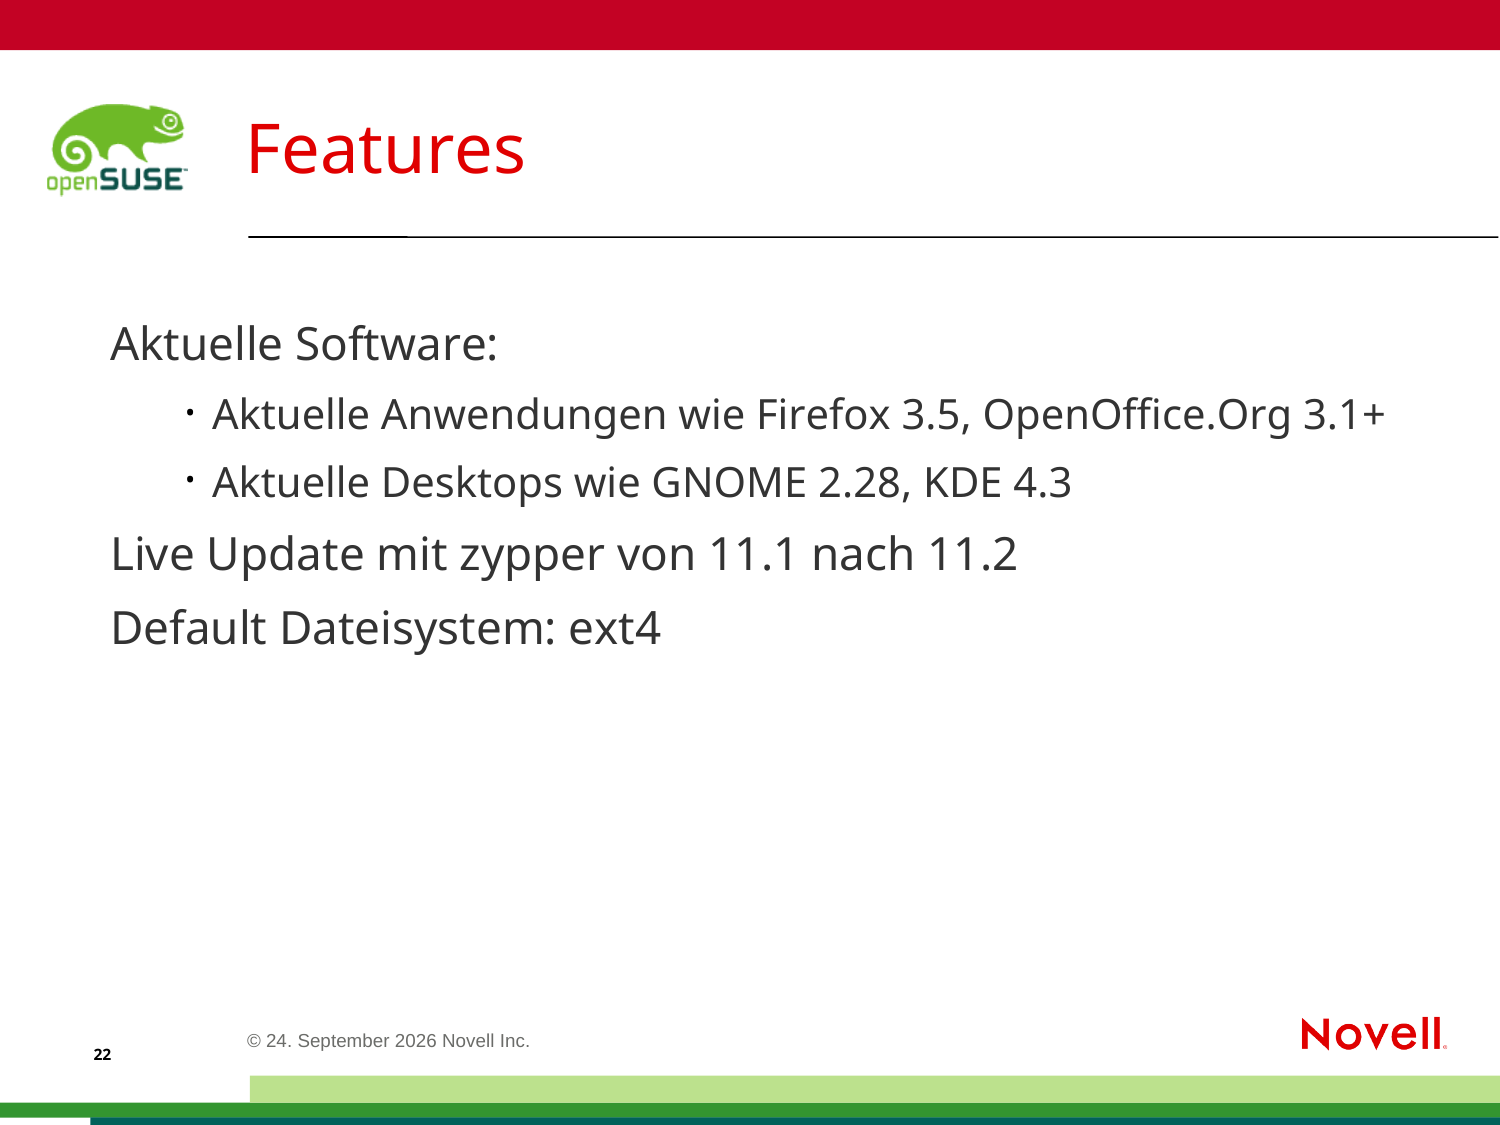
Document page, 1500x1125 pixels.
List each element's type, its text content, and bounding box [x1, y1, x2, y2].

list Aktuelle Software: Aktuelle Anwendungen wie Firefox 3.5, OpenOffice.Org 3.1+ Aktuelle Desktops wie GNOME 2.28, KDE 4.3 Live Update mit zypper von 11.1 nach 11.2 Default Dateisystem: ext4 [110, 312, 1391, 1022]
picture [47, 104, 188, 197]
title Features [245, 68, 1408, 231]
picture [1295, 1011, 1453, 1056]
